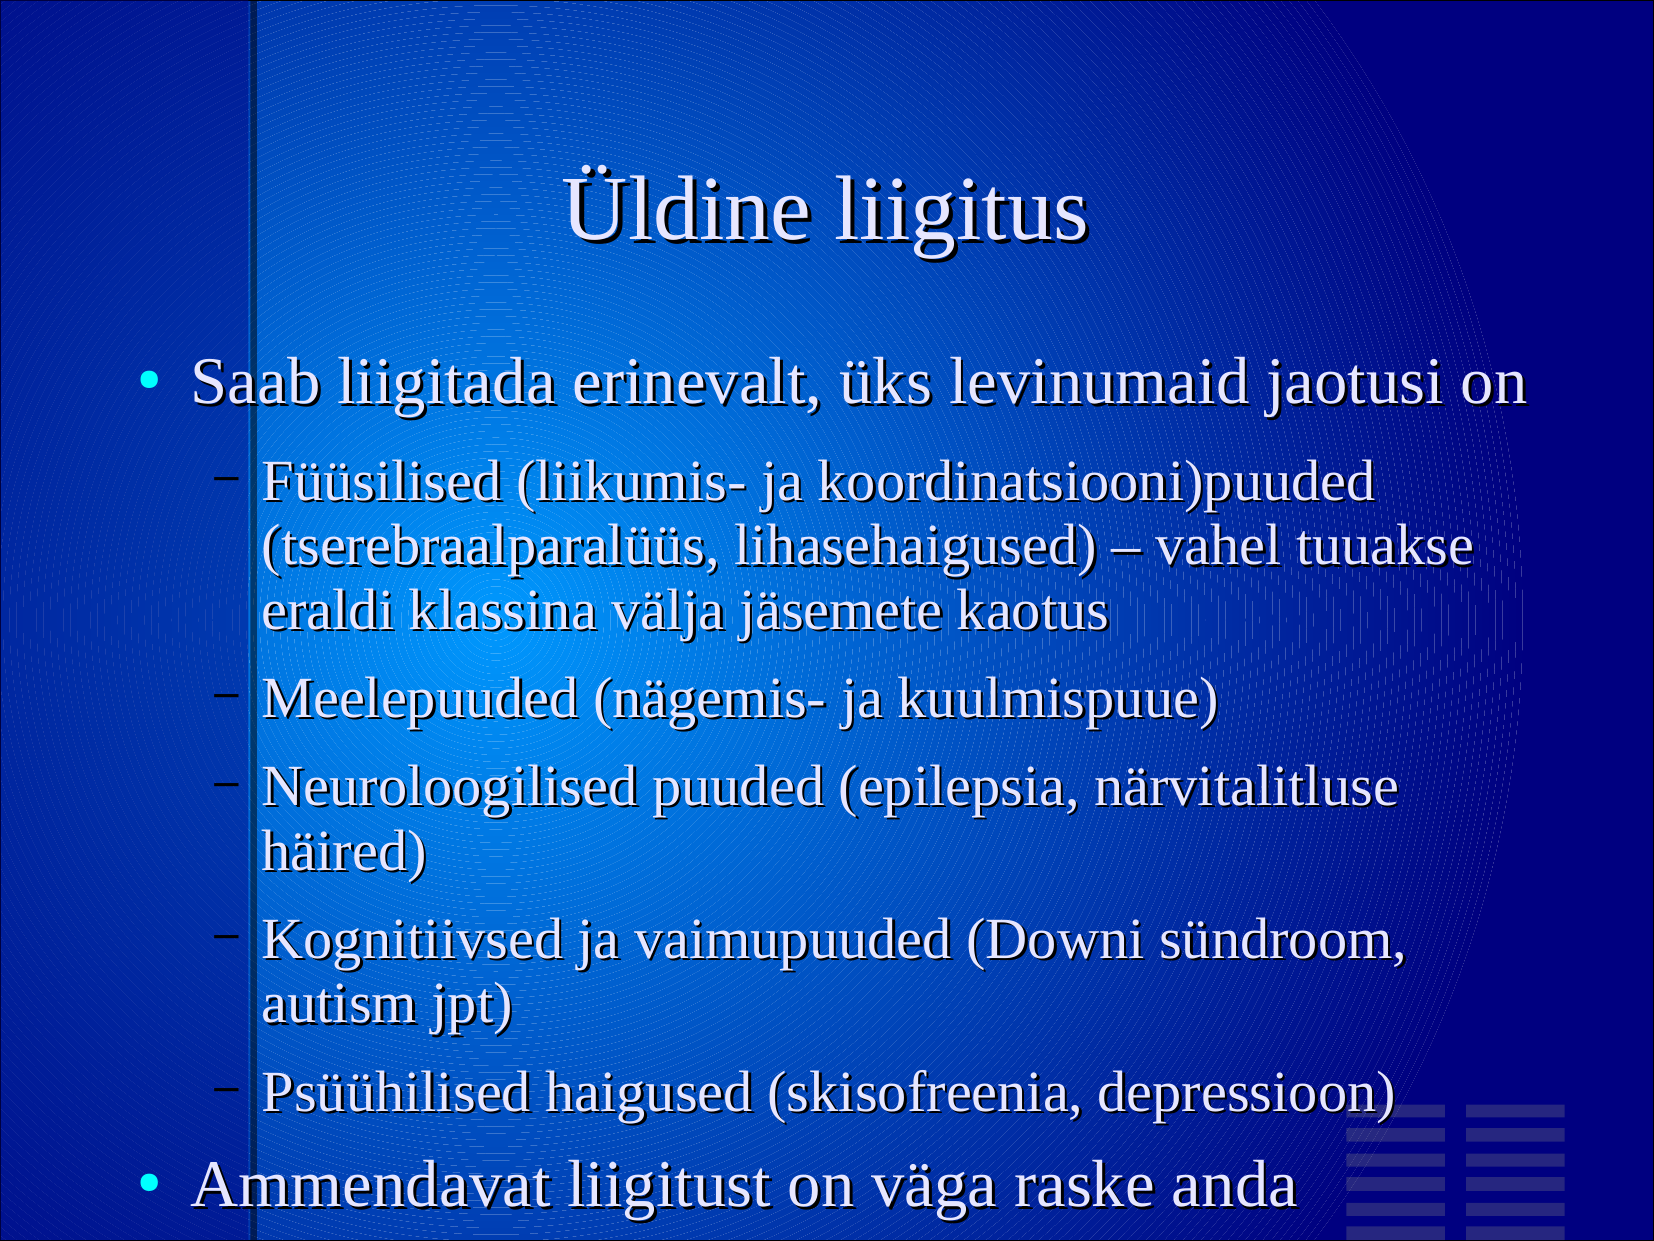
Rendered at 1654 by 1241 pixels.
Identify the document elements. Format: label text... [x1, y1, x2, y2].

list Saab liigitada erinevalt, üks levinumaid jaotusi on Füüsilised (liikumis- ja koordinatsiooni)puuded (tserebraalparalüüs, lihasehaigused) – vahel tuuakse eraldi klassina välja jäsemete kaotus Meelepuuded (nägemis- ja kuulmispuue) Neuroloogilised puuded (epilepsia, närvitalitluse häired) Kognitiivsed ja vaimupuuded (Downi sündroom, autism jpt) Psüühilised haigused (skisofreenia, depressioon) Ammendavat liigitust on väga raske anda [119, 344, 1533, 1222]
title Üldine liigitus [119, 104, 1533, 313]
